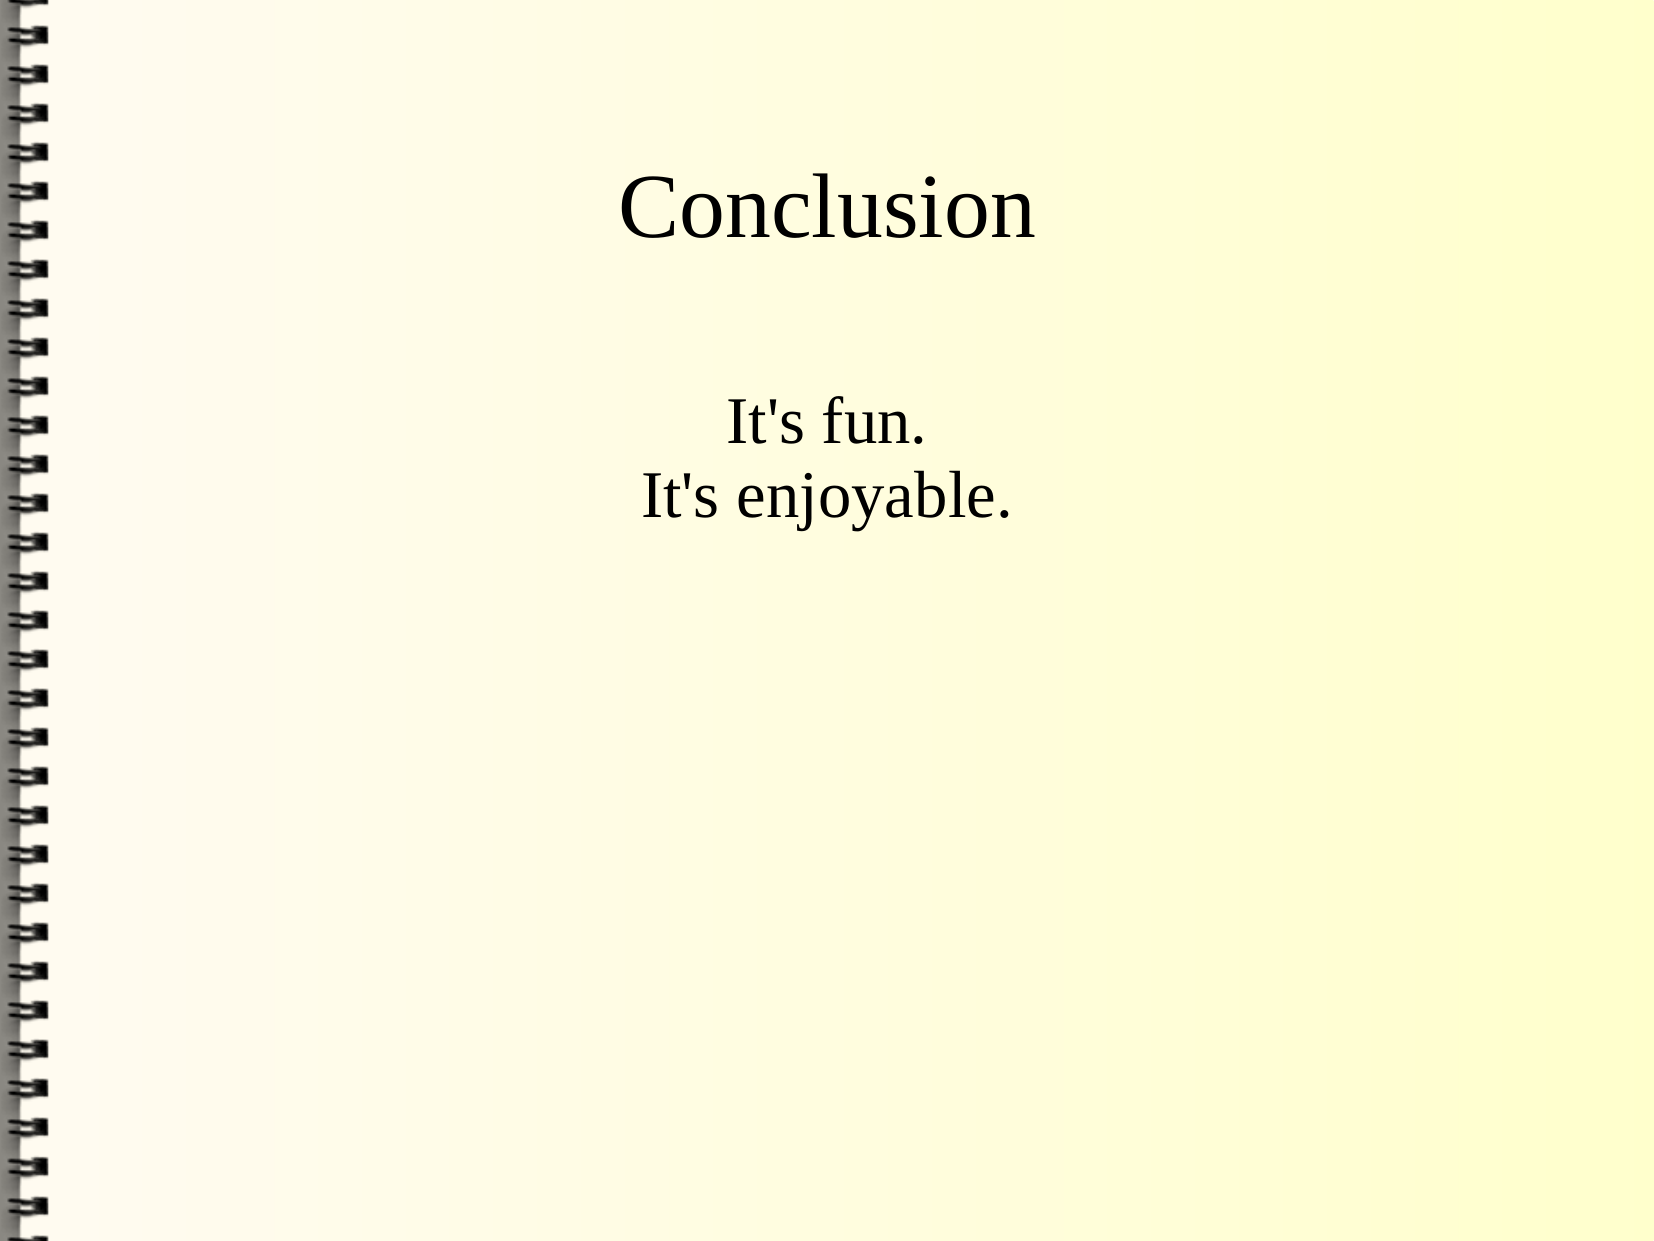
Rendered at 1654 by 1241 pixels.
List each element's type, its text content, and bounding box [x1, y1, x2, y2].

subtitle It's fun. It's enjoyable. [121, 352, 1534, 1156]
picture [0, 0, 1654, 1241]
title Conclusion [121, 110, 1534, 303]
